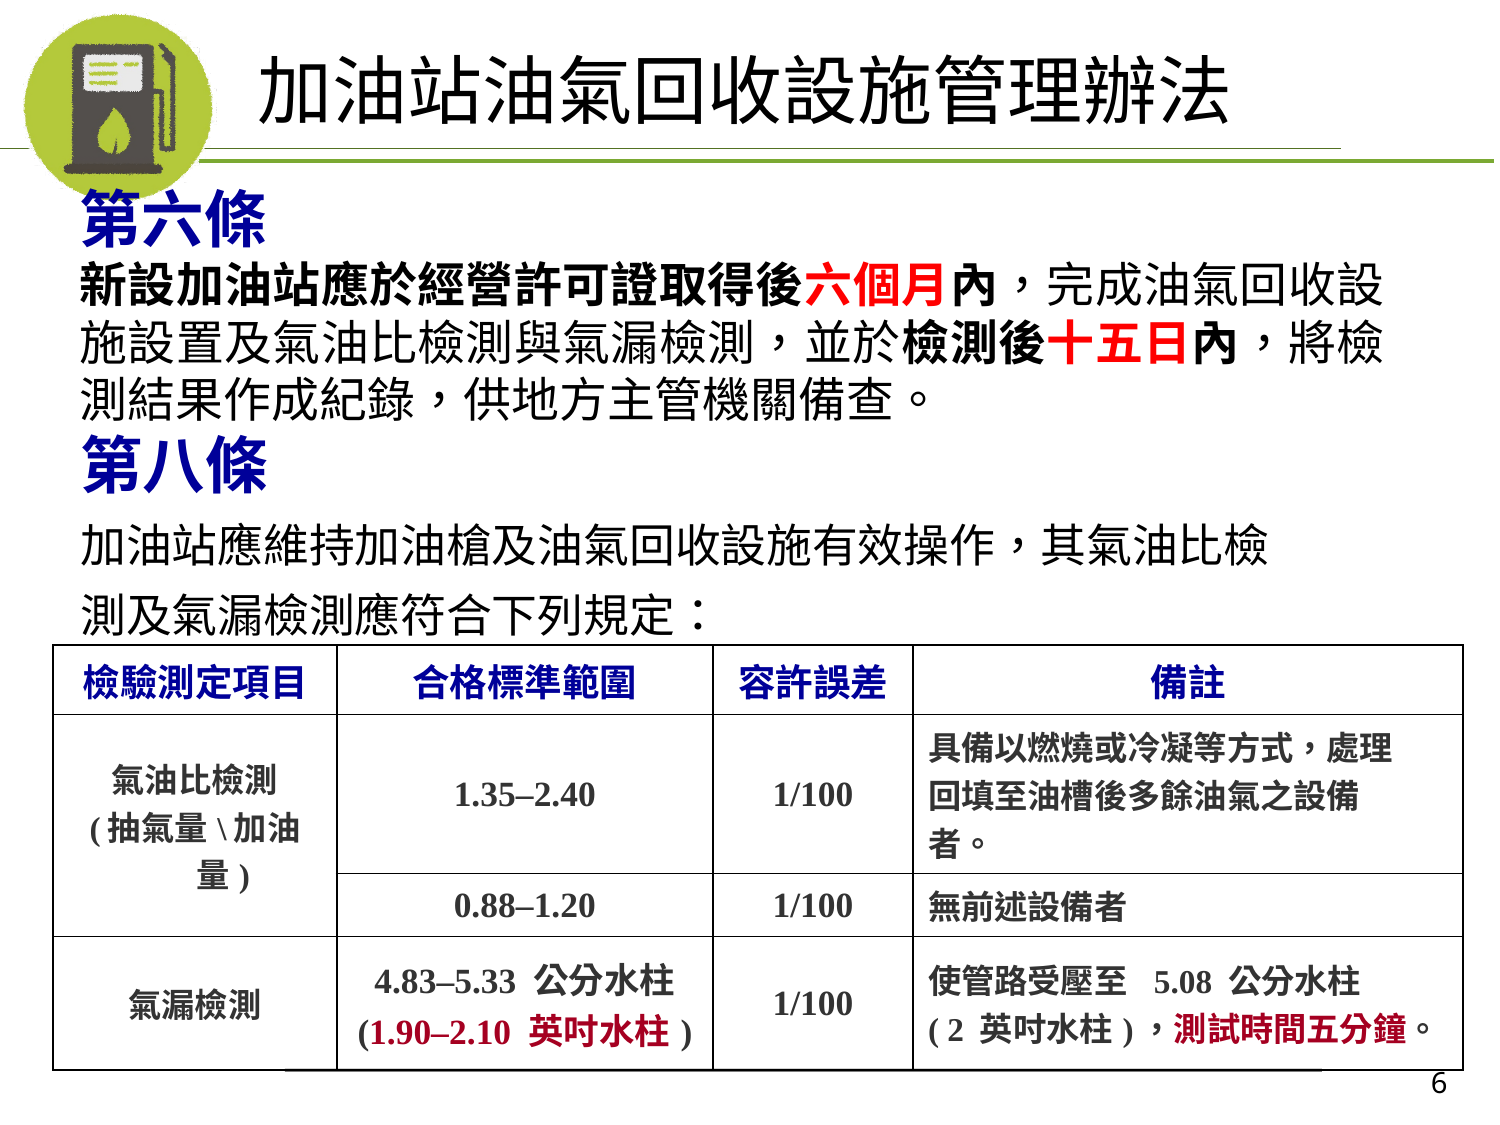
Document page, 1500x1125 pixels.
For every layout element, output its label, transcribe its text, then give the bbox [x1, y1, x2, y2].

table_cell 1/100 [714, 874, 912, 936]
title 加油站油氣回收設施管理辦法 [242, 40, 1465, 149]
table_header 合格標準範圍 [338, 646, 712, 714]
slide_number <編號> [1396, 1046, 1483, 1123]
table_cell 1/100 [714, 937, 912, 1069]
table_header 備註 [914, 646, 1462, 714]
table_cell 4.83–5.33 公分水柱 (1.90–2.10 英吋水柱) [338, 937, 712, 1069]
table_cell 氣漏檢測 [54, 937, 336, 1069]
list 第八條 加油站應維持加油槍及油氣回收設施有效操作，其氣油比檢 測及氣漏檢測應符合下列規定： [65, 427, 1328, 640]
table_cell 1/100 [714, 715, 912, 873]
table_cell 具備以燃燒或冷凝等方式，處理 回填至油槽後多餘油氣之設備 者。 [914, 715, 1462, 873]
table_cell 0.88–1.20 [338, 874, 712, 936]
table_cell 無前述設備者 [914, 874, 1462, 936]
table_header 檢驗測定項目 [54, 646, 336, 714]
table_cell 使管路受壓至 5.08 公分水柱 ( 2 英吋水柱)，測試時間五分鐘。 [914, 937, 1462, 1069]
table_cell 氣油比檢測 (抽氣量\加油量) [54, 715, 336, 936]
table_header 容許誤差 [714, 646, 912, 714]
picture [17, 7, 219, 208]
text_box 第六條 新設加油站應於經營許可證取得後六個月內，完成油氣回收設施設置及氣油比檢測與氣漏檢測，並於檢測後十五日內，將檢測結果作成紀錄，供地方主管機關備查。 [64, 172, 1400, 433]
table_cell 1.35–2.40 [338, 715, 712, 873]
